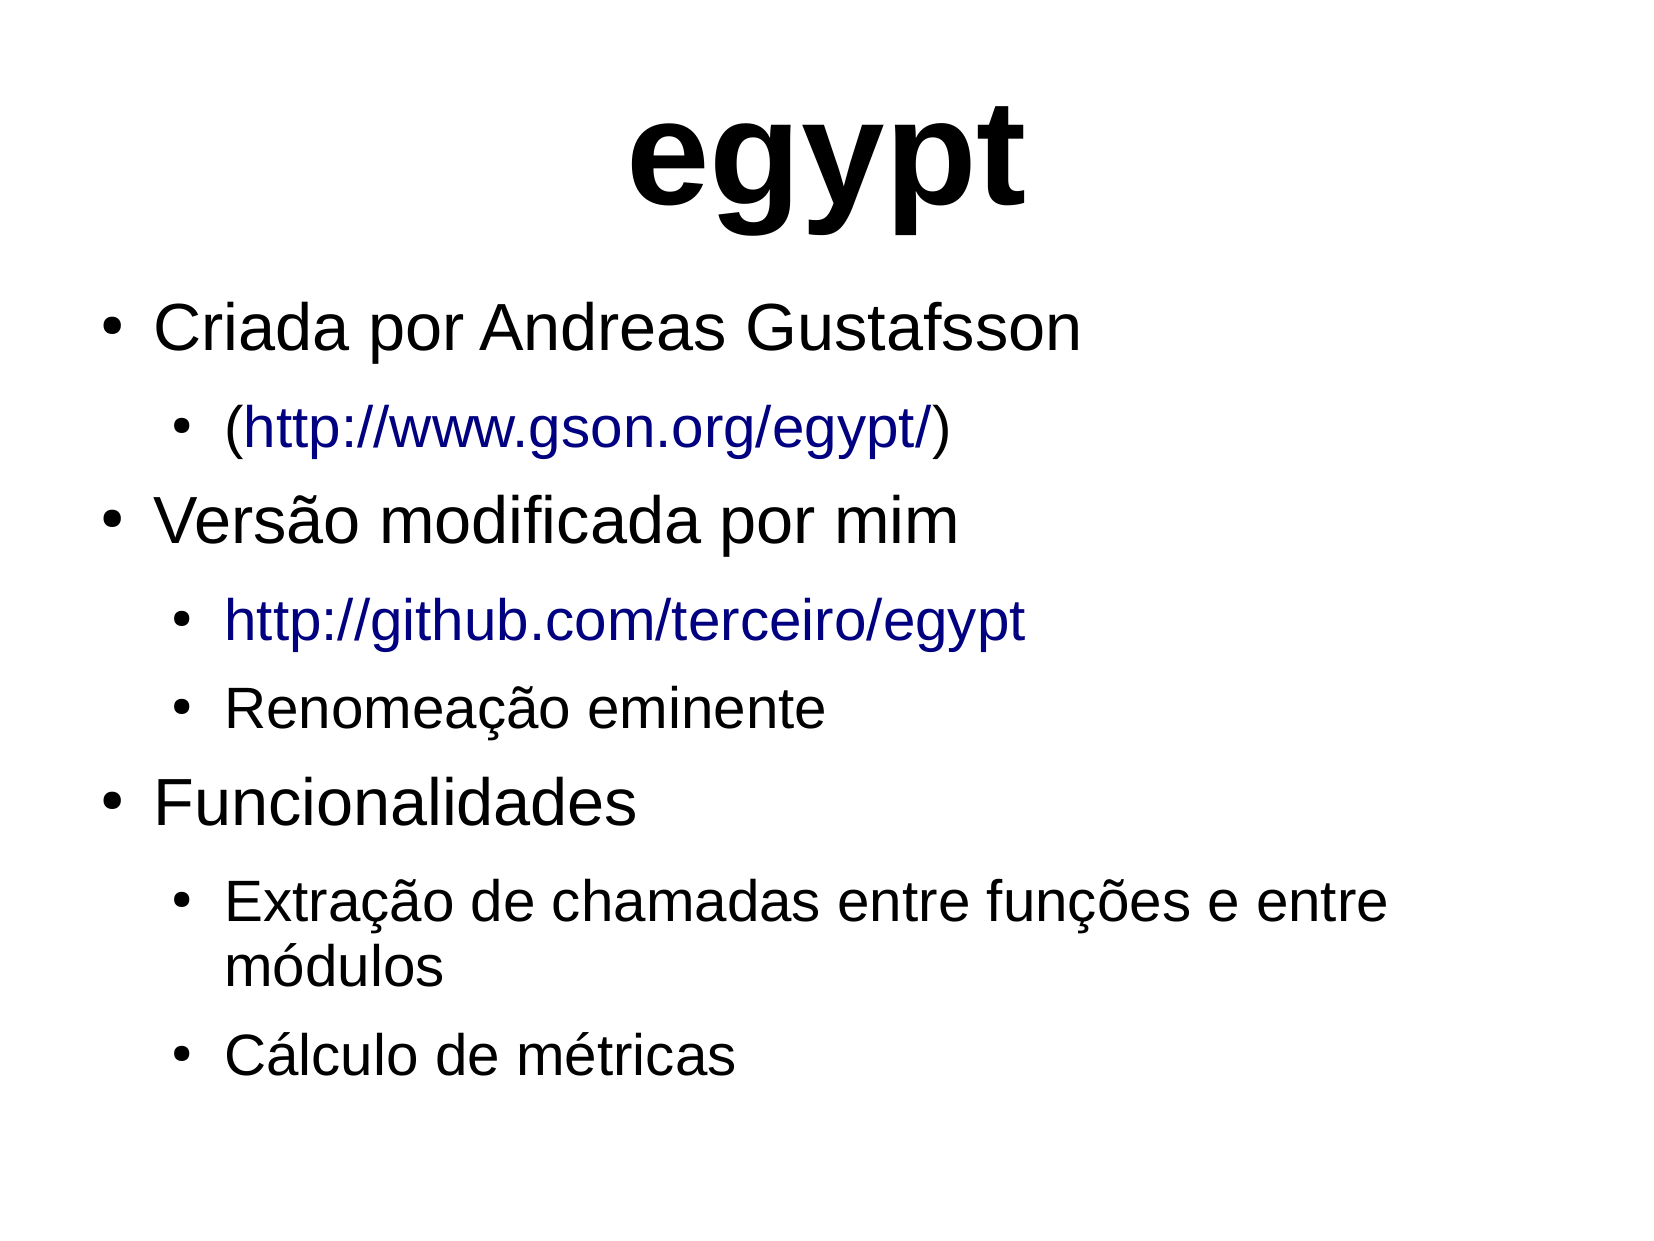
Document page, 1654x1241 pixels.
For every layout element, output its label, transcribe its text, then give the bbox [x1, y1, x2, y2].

title egypt [82, 49, 1571, 257]
list Criada por Andreas Gustafsson (http://www.gson.org/egypt/) Versão modificada por mim http://github.com/terceiro/egypt Renomeação eminente Funcionalidades Extração de chamadas entre funções e entre módulos Cálculo de métricas [82, 290, 1571, 1109]
